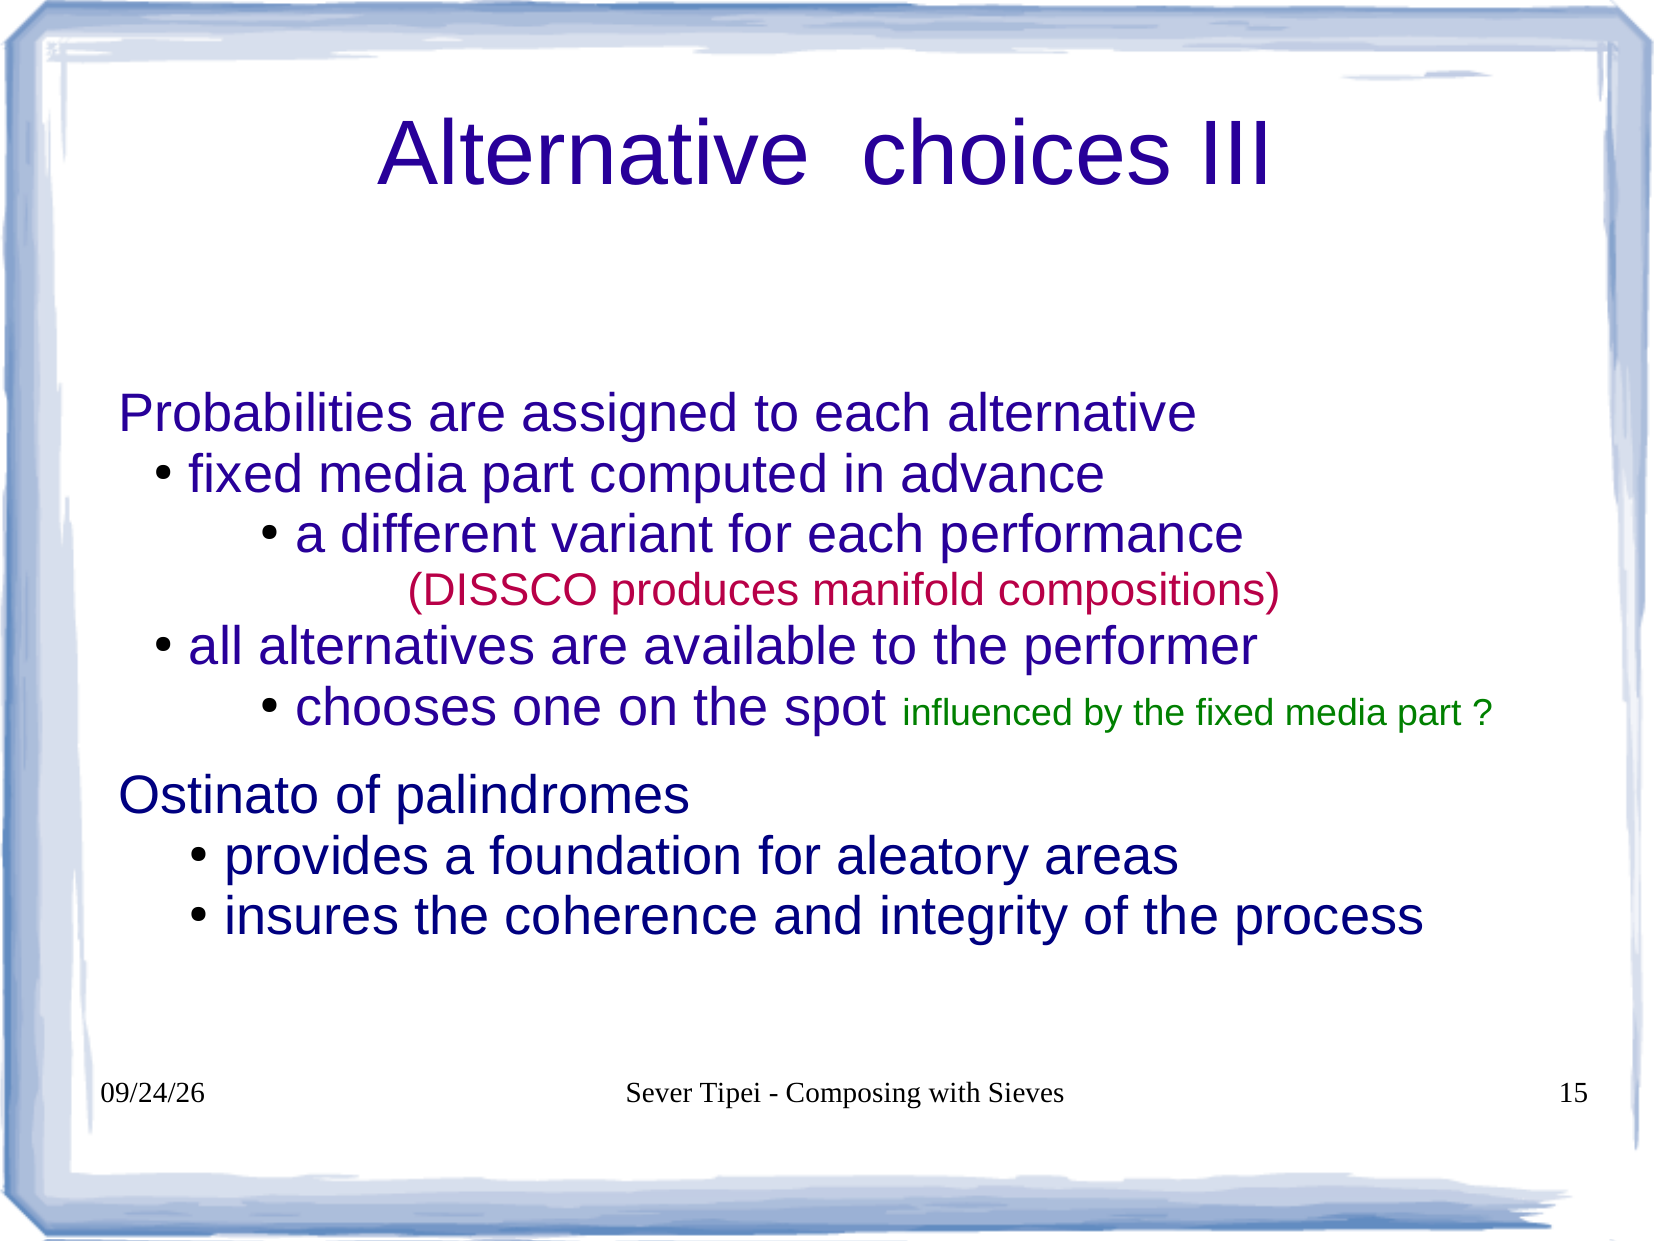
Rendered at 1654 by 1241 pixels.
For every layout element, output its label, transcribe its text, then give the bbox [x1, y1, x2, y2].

subtitle Probabilities are assigned to each alternative fixed media part computed in advance a different variant for each performance (DISSCO produces manifold compositions) all alternatives are available to the performer chooses one on the spot influenced by the fixed media part ? Ostinato of palindromes provides a foundation for aleatory areas insures the coherence and integrity of the process [118, 331, 1571, 998]
title Alternative choices III [82, 49, 1571, 257]
picture [0, 0, 1654, 1241]
